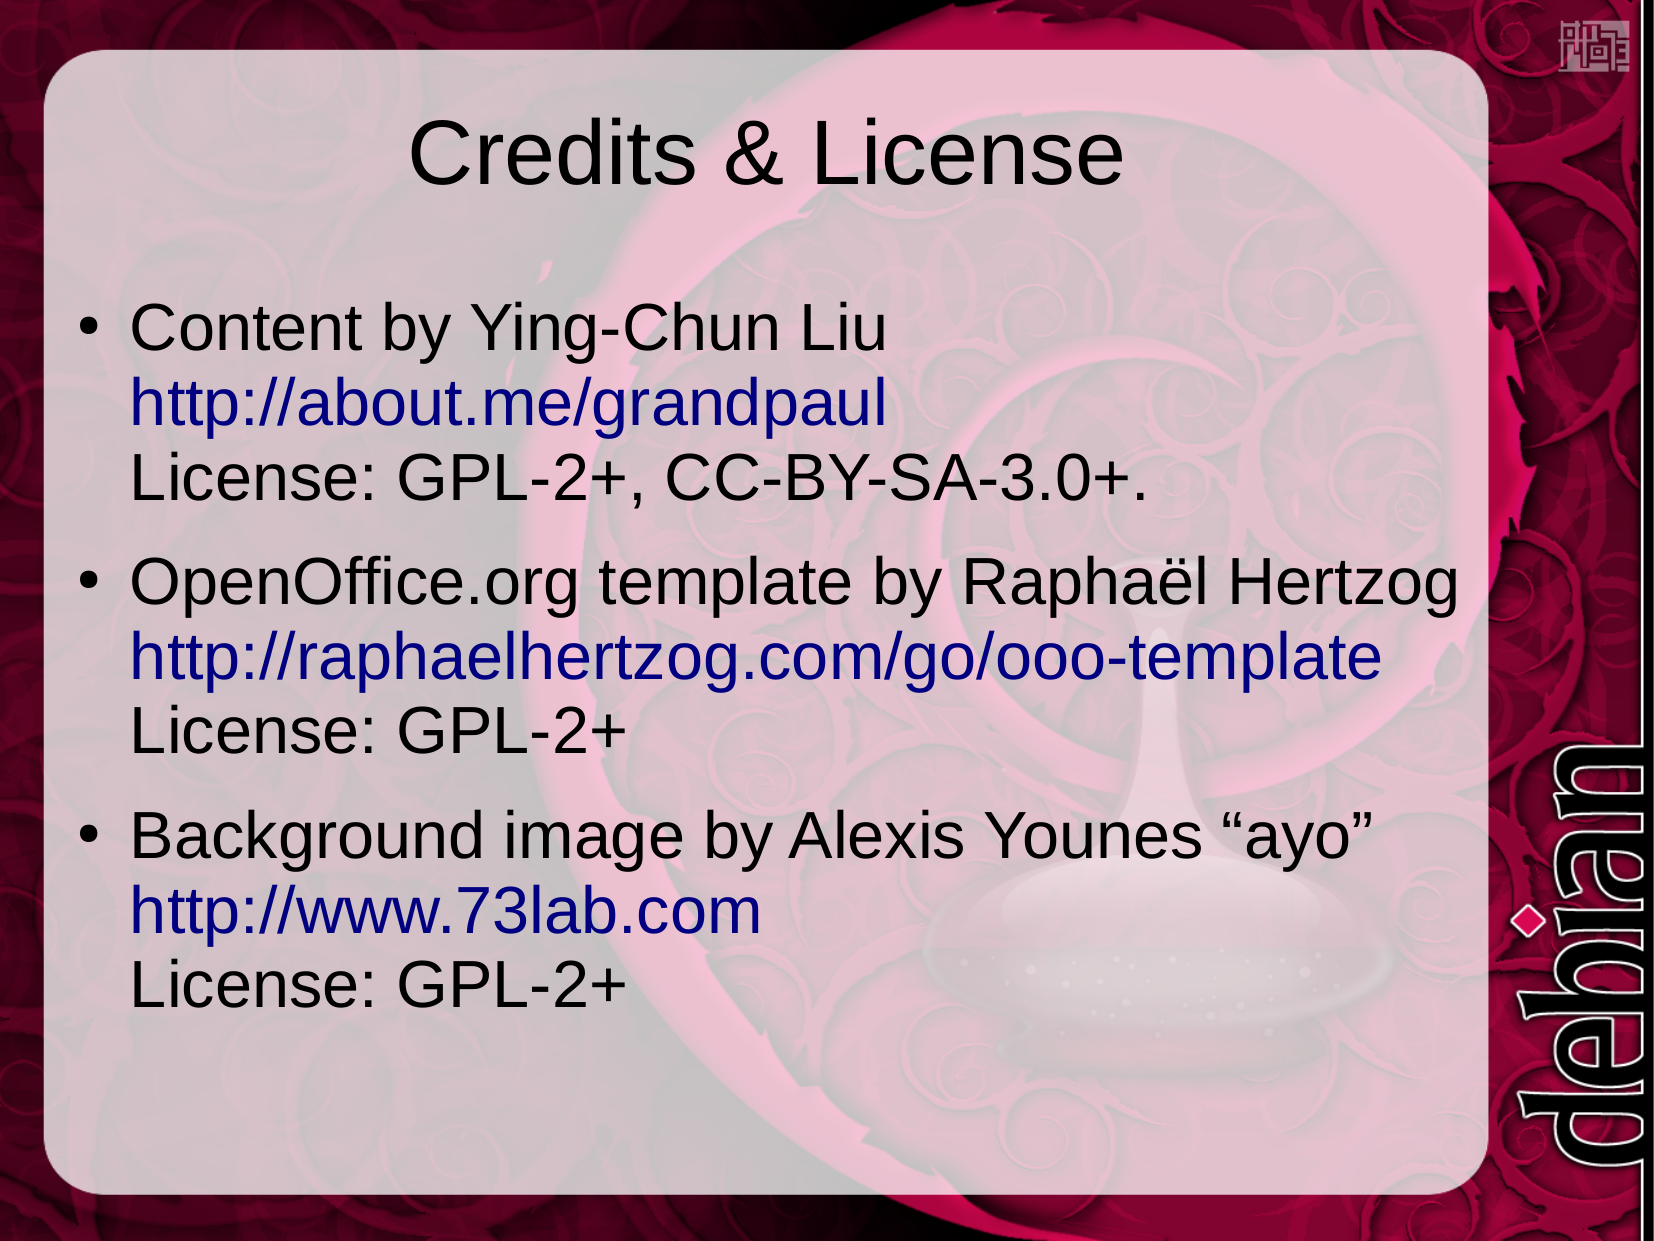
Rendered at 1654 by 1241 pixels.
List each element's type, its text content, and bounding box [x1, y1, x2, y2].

list Content by Ying-Chun Liu http://about.me/grandpaul License: GPL-2+, CC-BY-SA-3.0+. OpenOffice.org template by Raphaël Hertzog http://raphaelhertzog.com/go/ooo-template License: GPL-2+ Background image by Alexis Younes “ayo” http://www.73lab.com License: GPL-2+ [59, 290, 1477, 1109]
picture [0, 0, 1654, 1241]
title Credits & License [59, 49, 1477, 257]
